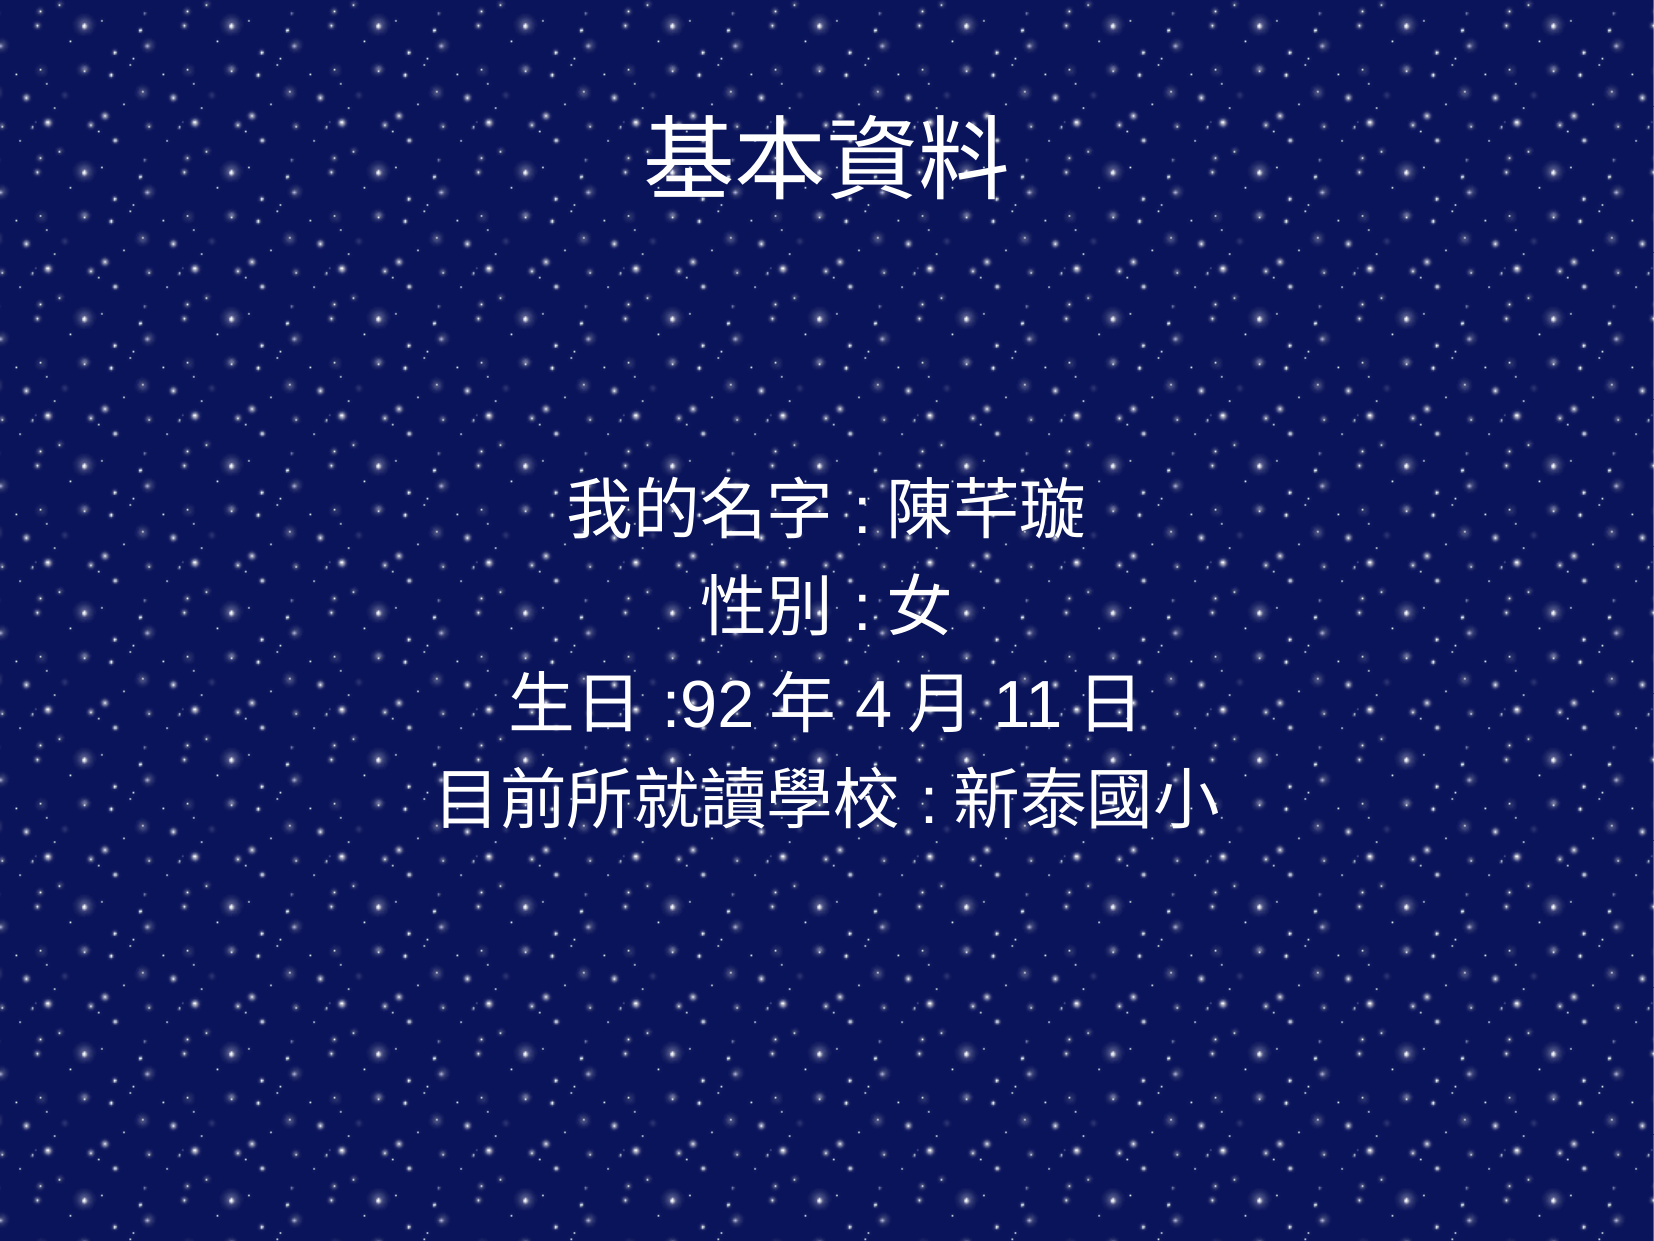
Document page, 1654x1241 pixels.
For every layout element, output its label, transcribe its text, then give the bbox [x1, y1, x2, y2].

picture [0, 0, 1654, 1241]
title 基本資料 [82, 49, 1571, 257]
subtitle 我的名字:陳芊璇 性別:女 生日:92年4月11日 目前所就讀學校:新泰國小 [82, 290, 1571, 1010]
